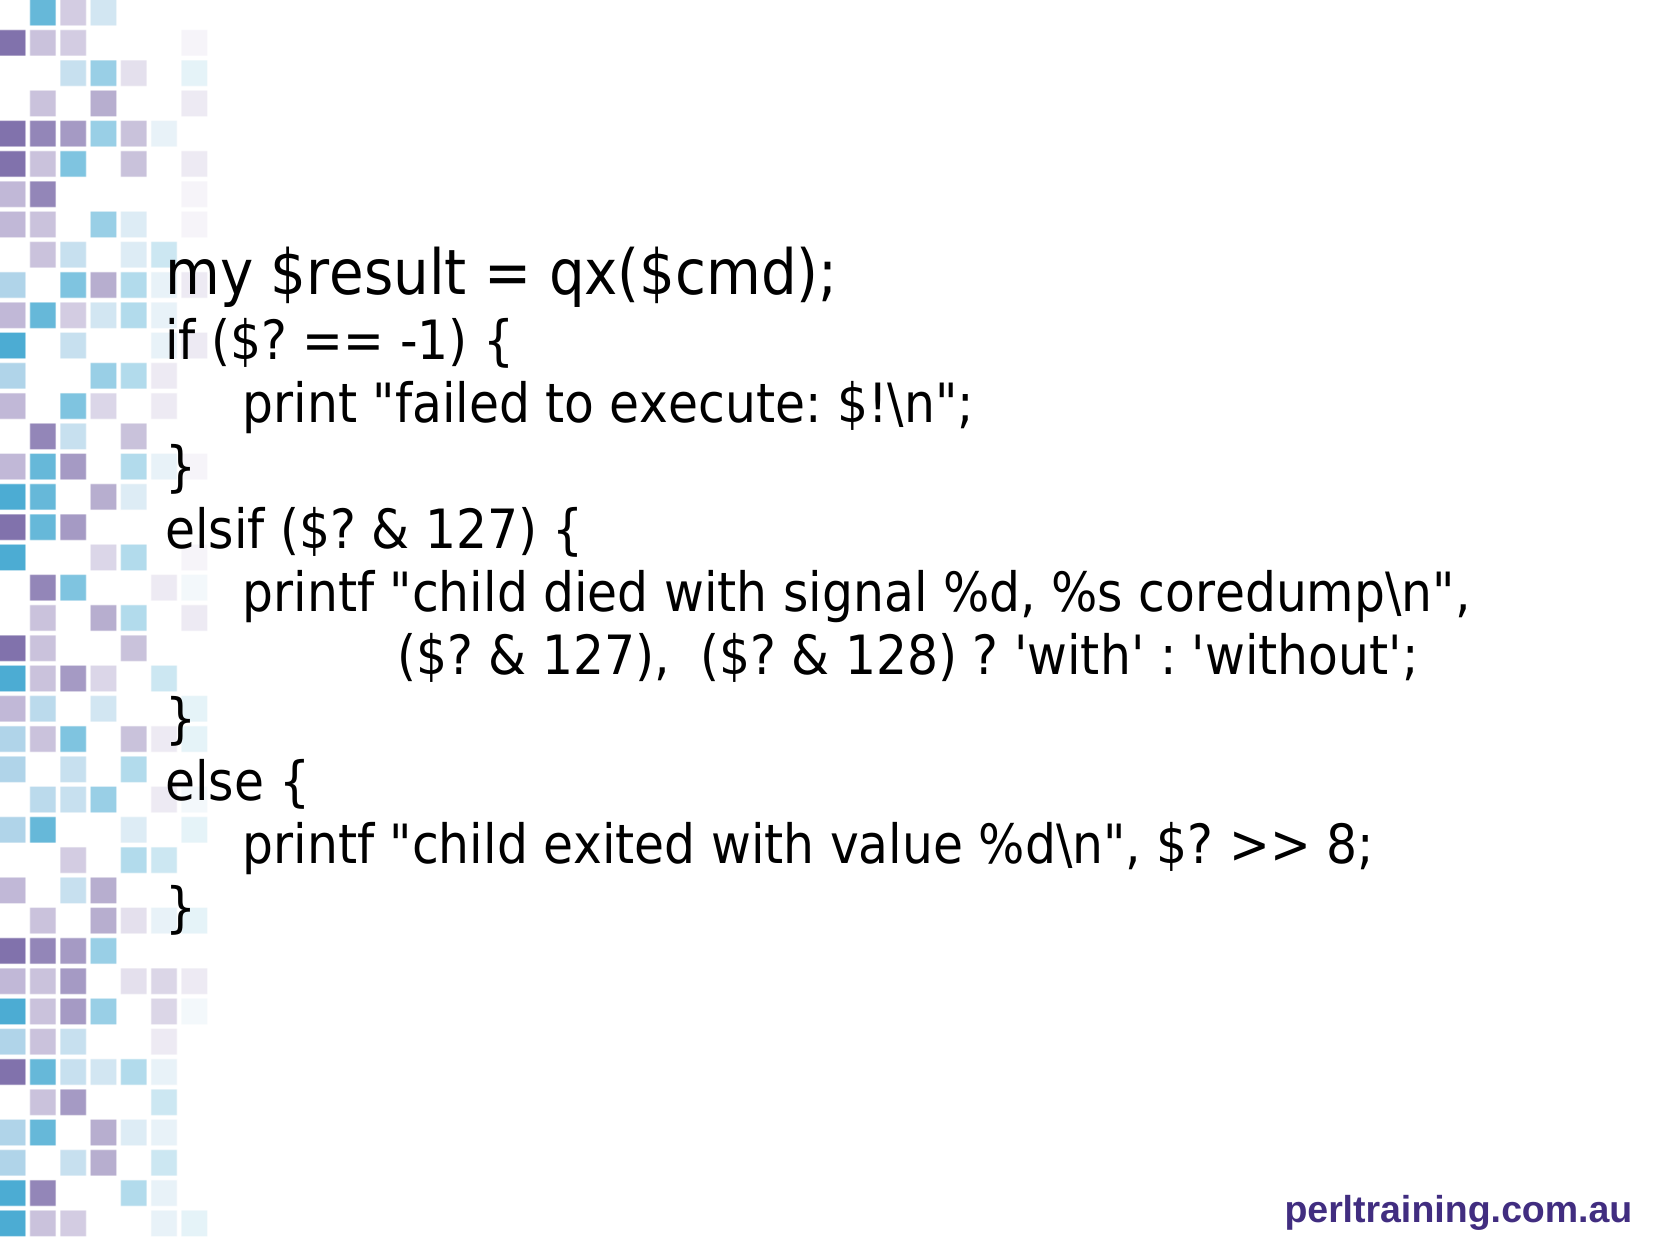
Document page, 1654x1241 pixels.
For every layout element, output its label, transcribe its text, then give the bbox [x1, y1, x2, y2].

title my $result = qx($cmd); if ($? == -1) { print "failed to execute: $!\n"; } elsif ($? & 127) { printf "child died with signal %d, %s coredump\n", ($? & 127), ($? & 128) ? 'with' : 'without'; } else { printf "child exited with value %d\n", $? >> 8; } [165, 59, 1654, 1117]
picture [0, 0, 212, 1241]
